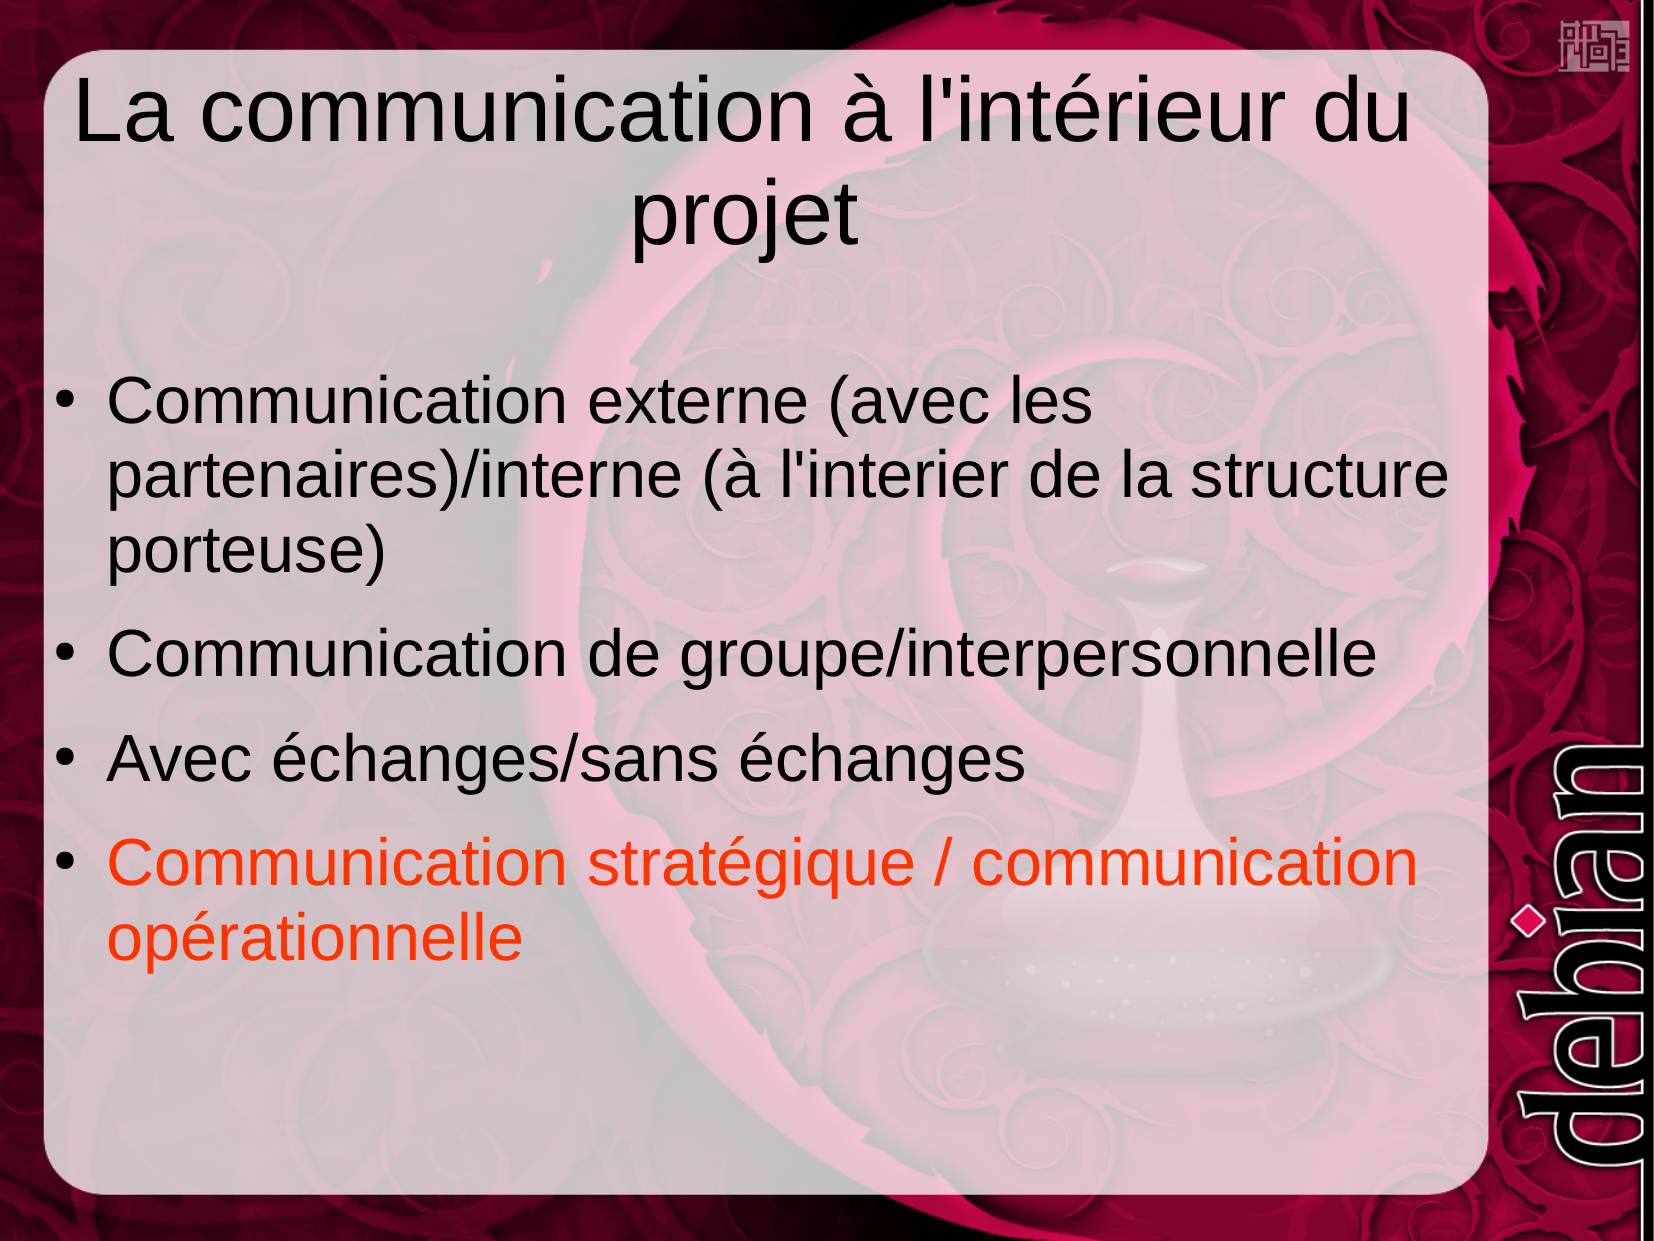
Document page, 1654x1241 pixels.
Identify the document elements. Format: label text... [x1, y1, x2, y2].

picture [0, 0, 1654, 1241]
list Communication externe (avec les partenaires)/interne (à l'interier de la structure porteuse) Communication de groupe/interpersonnelle Avec échanges/sans échanges Communication stratégique / communication opérationnelle [35, 362, 1453, 1182]
title La communication à l'intérieur du projet [35, 58, 1453, 362]
